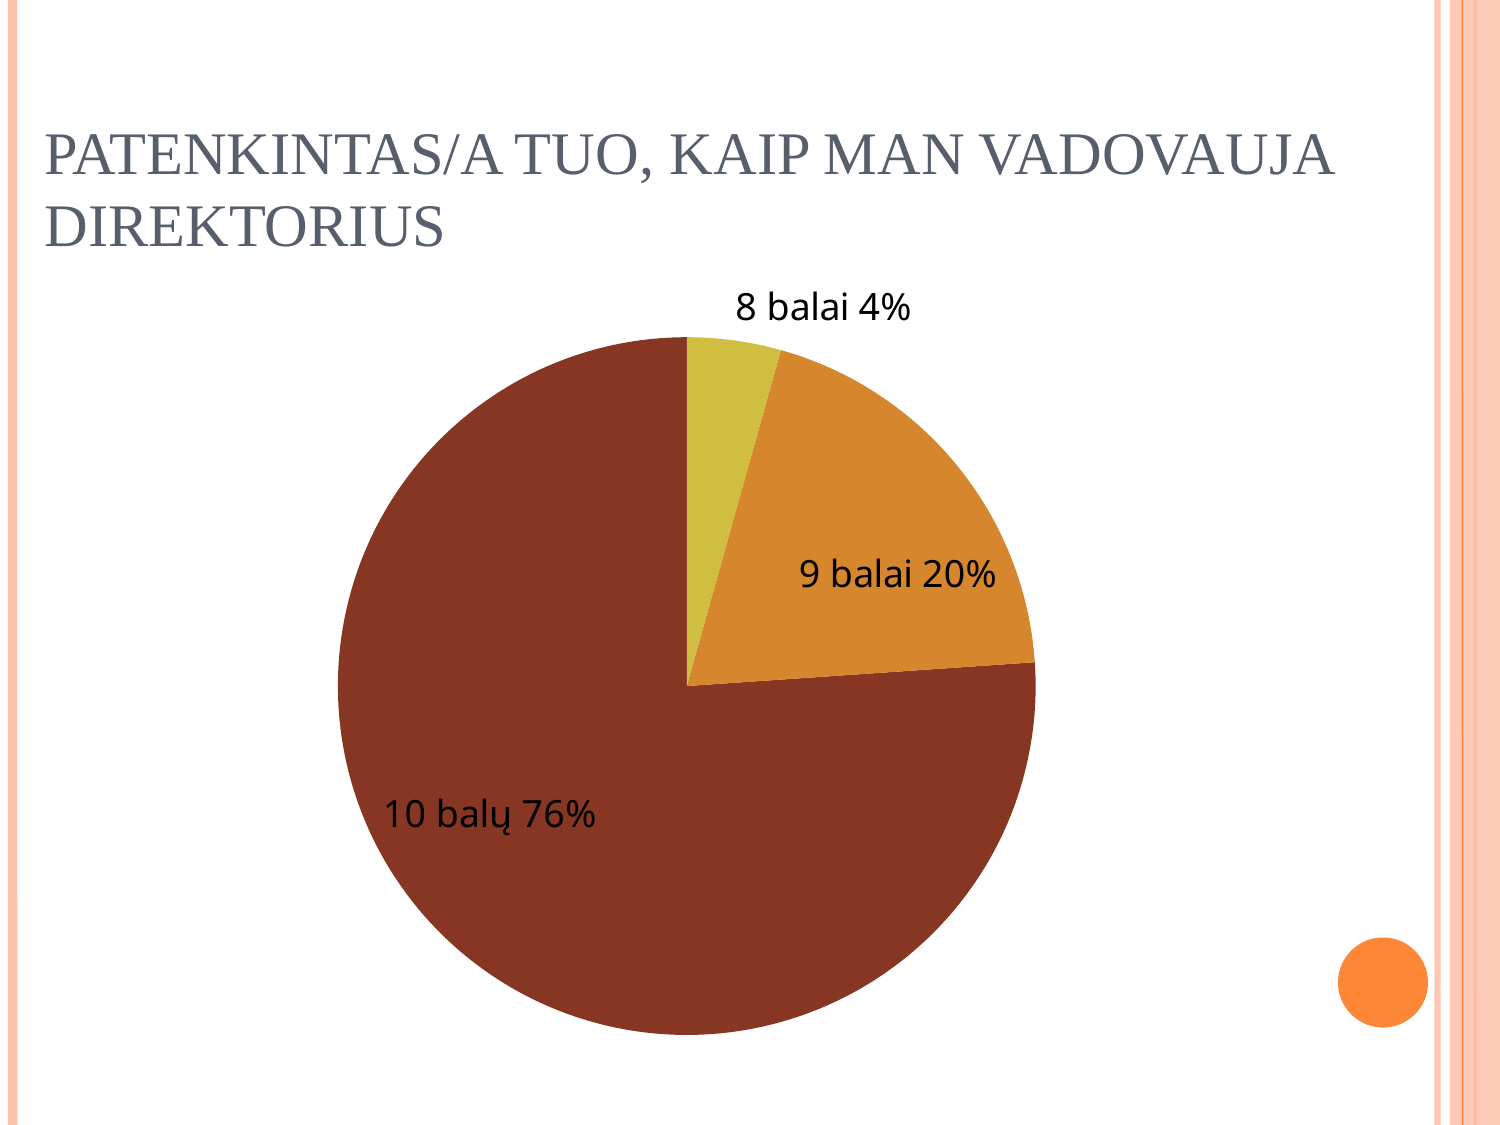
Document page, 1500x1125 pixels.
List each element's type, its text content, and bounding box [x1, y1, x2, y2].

chart [75, 262, 1300, 1062]
title Patenkintas/a tuo, kaip man vadovauja direktorius [29, 93, 1483, 267]
